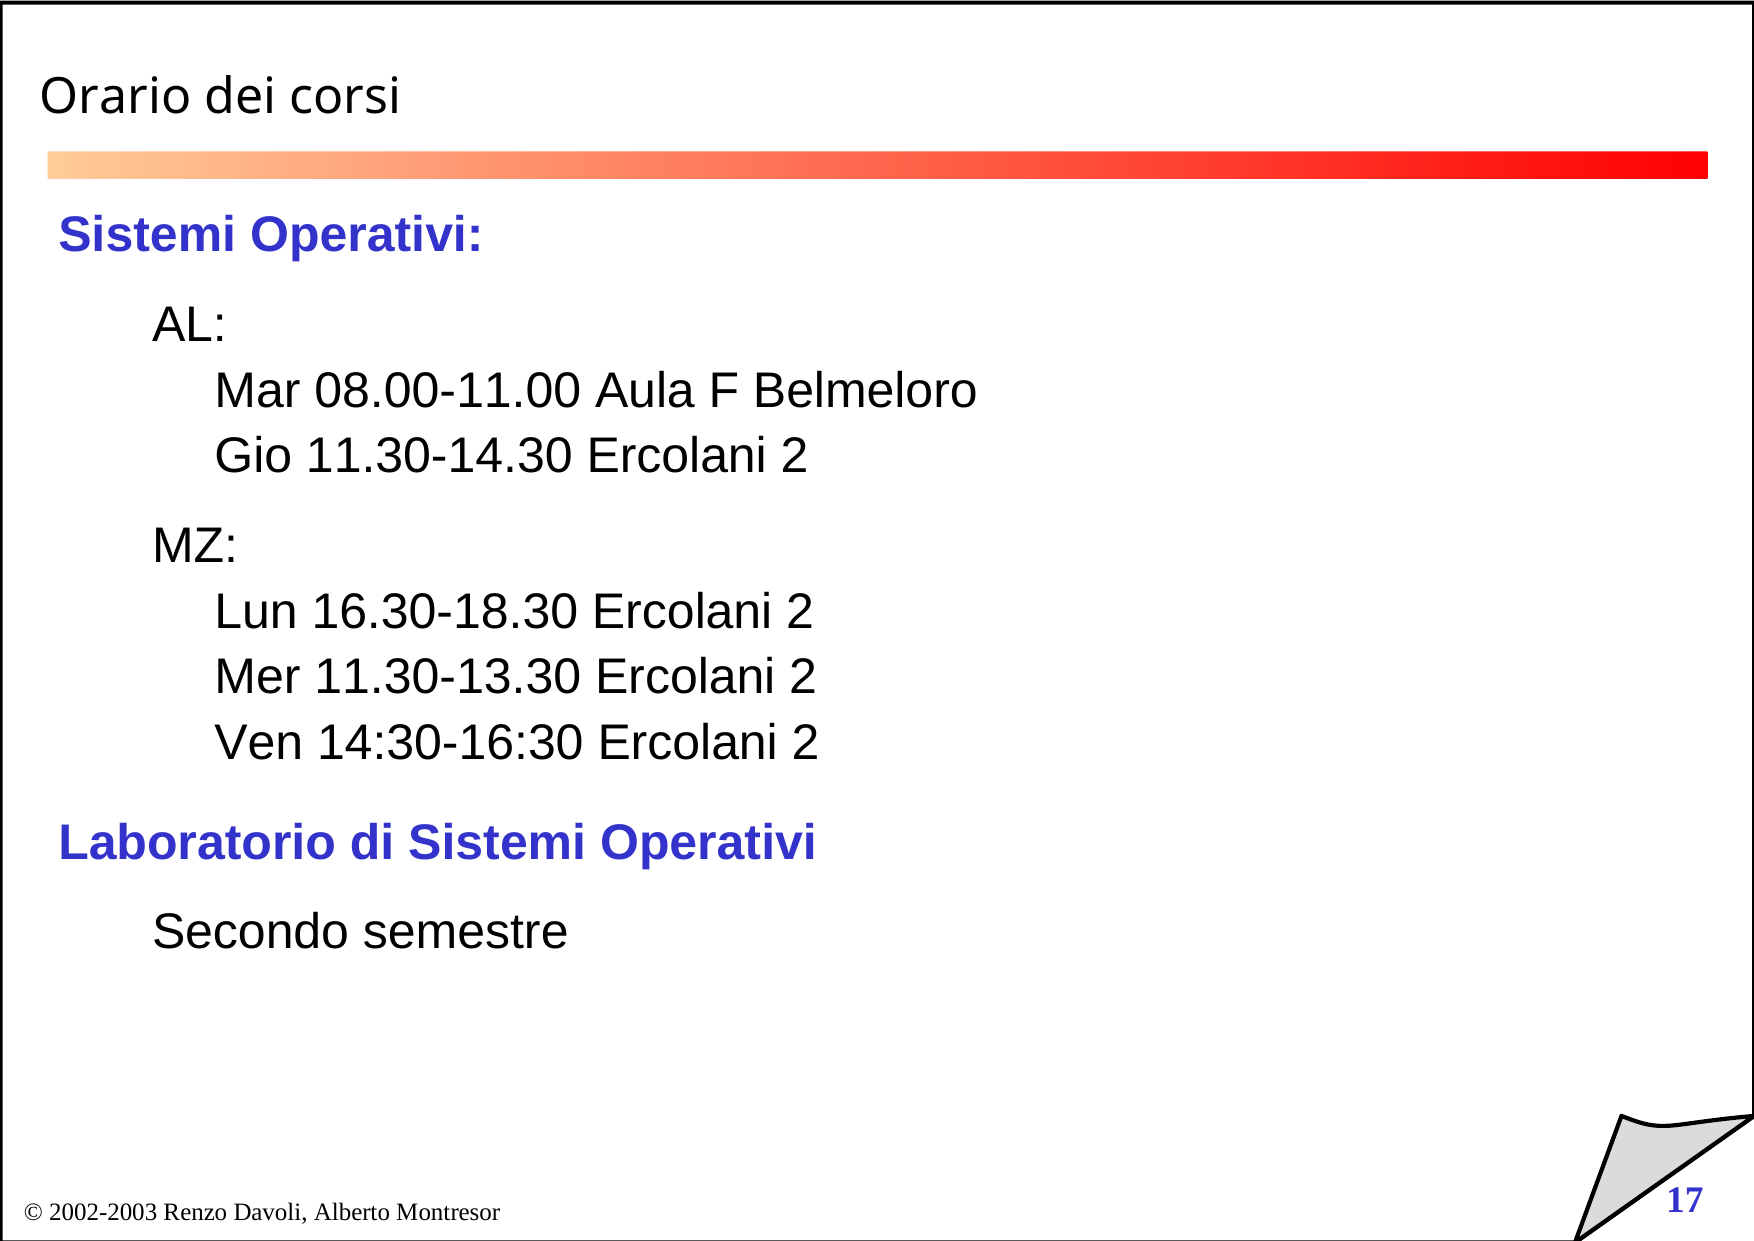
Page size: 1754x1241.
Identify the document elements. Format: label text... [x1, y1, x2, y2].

title Orario dei corsi [40, 48, 1714, 144]
list Sistemi Operativi: AL: Mar 08.00-11.00 Aula F Belmeloro Gio 11.30-14.30 Ercolani 2 MZ: Lun 16.30-18.30 Ercolani 2 Mer 11.30-13.30 Ercolani 2 Ven 14:30-16:30 Ercolani 2 Laboratorio di Sistemi Operativi Secondo semestre [58, 206, 1696, 1101]
